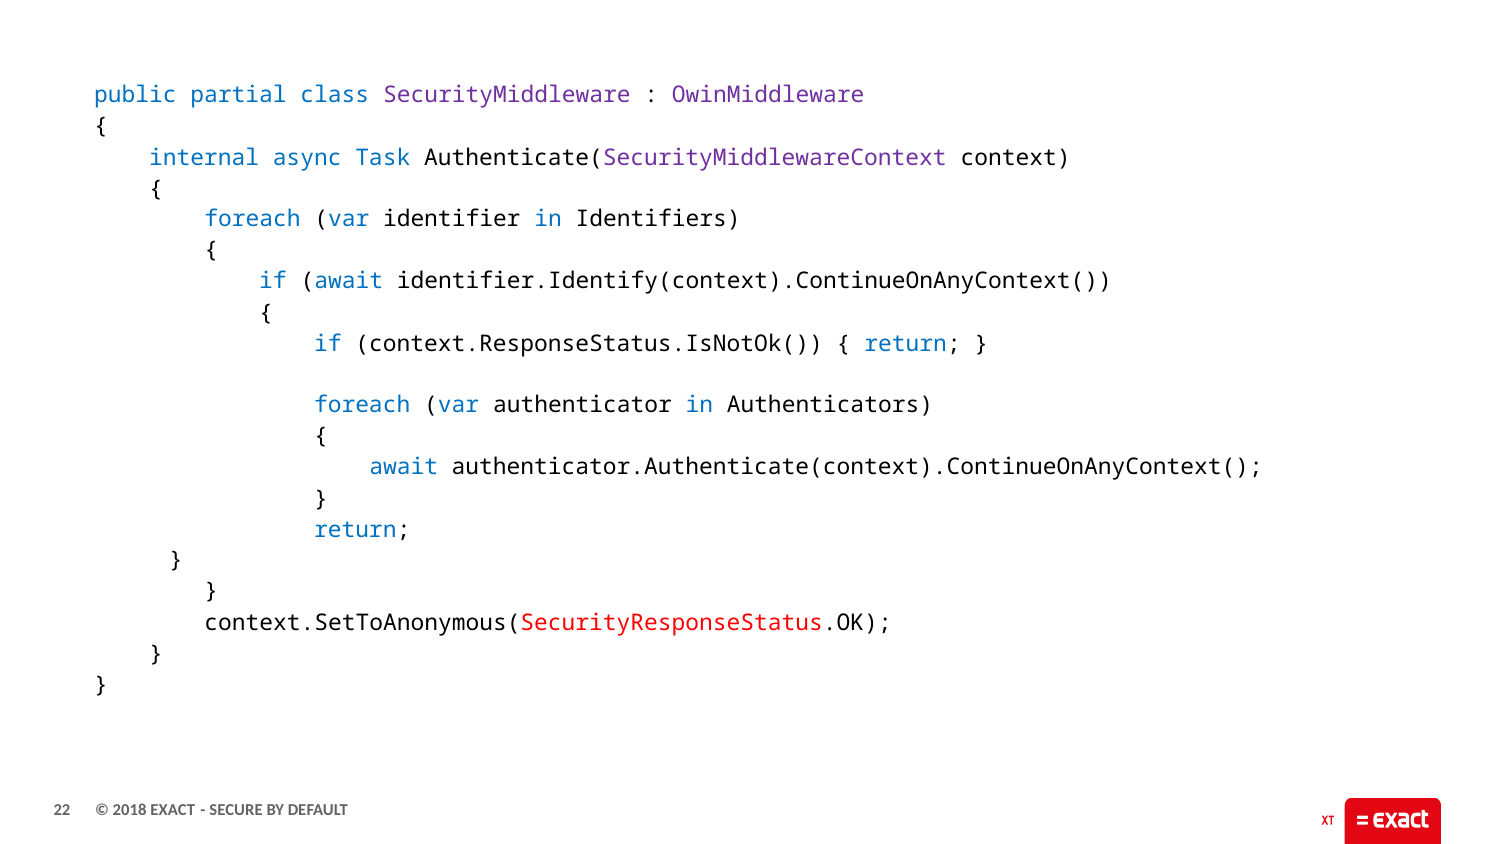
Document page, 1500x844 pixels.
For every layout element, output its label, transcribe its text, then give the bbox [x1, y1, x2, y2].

text_box - Secure by default [185, 786, 826, 832]
text_box 22 [38, 786, 96, 832]
list public partial class SecurityMiddleware : OwinMiddleware { internal async Task Authenticate(SecurityMiddlewareContext context) { foreach (var identifier in Identifiers) { if (await identifier.Identify(context).ContinueOnAnyContext()) { if (context.ResponseStatus.IsNotOk()) { return; } foreach (var authenticator in Authenticators) { await authenticator.Authenticate(context).ContinueOnAnyContext(); } return; } } context.SetToAnonymous(SecurityResponseStatus.OK); } } [79, 75, 1421, 753]
